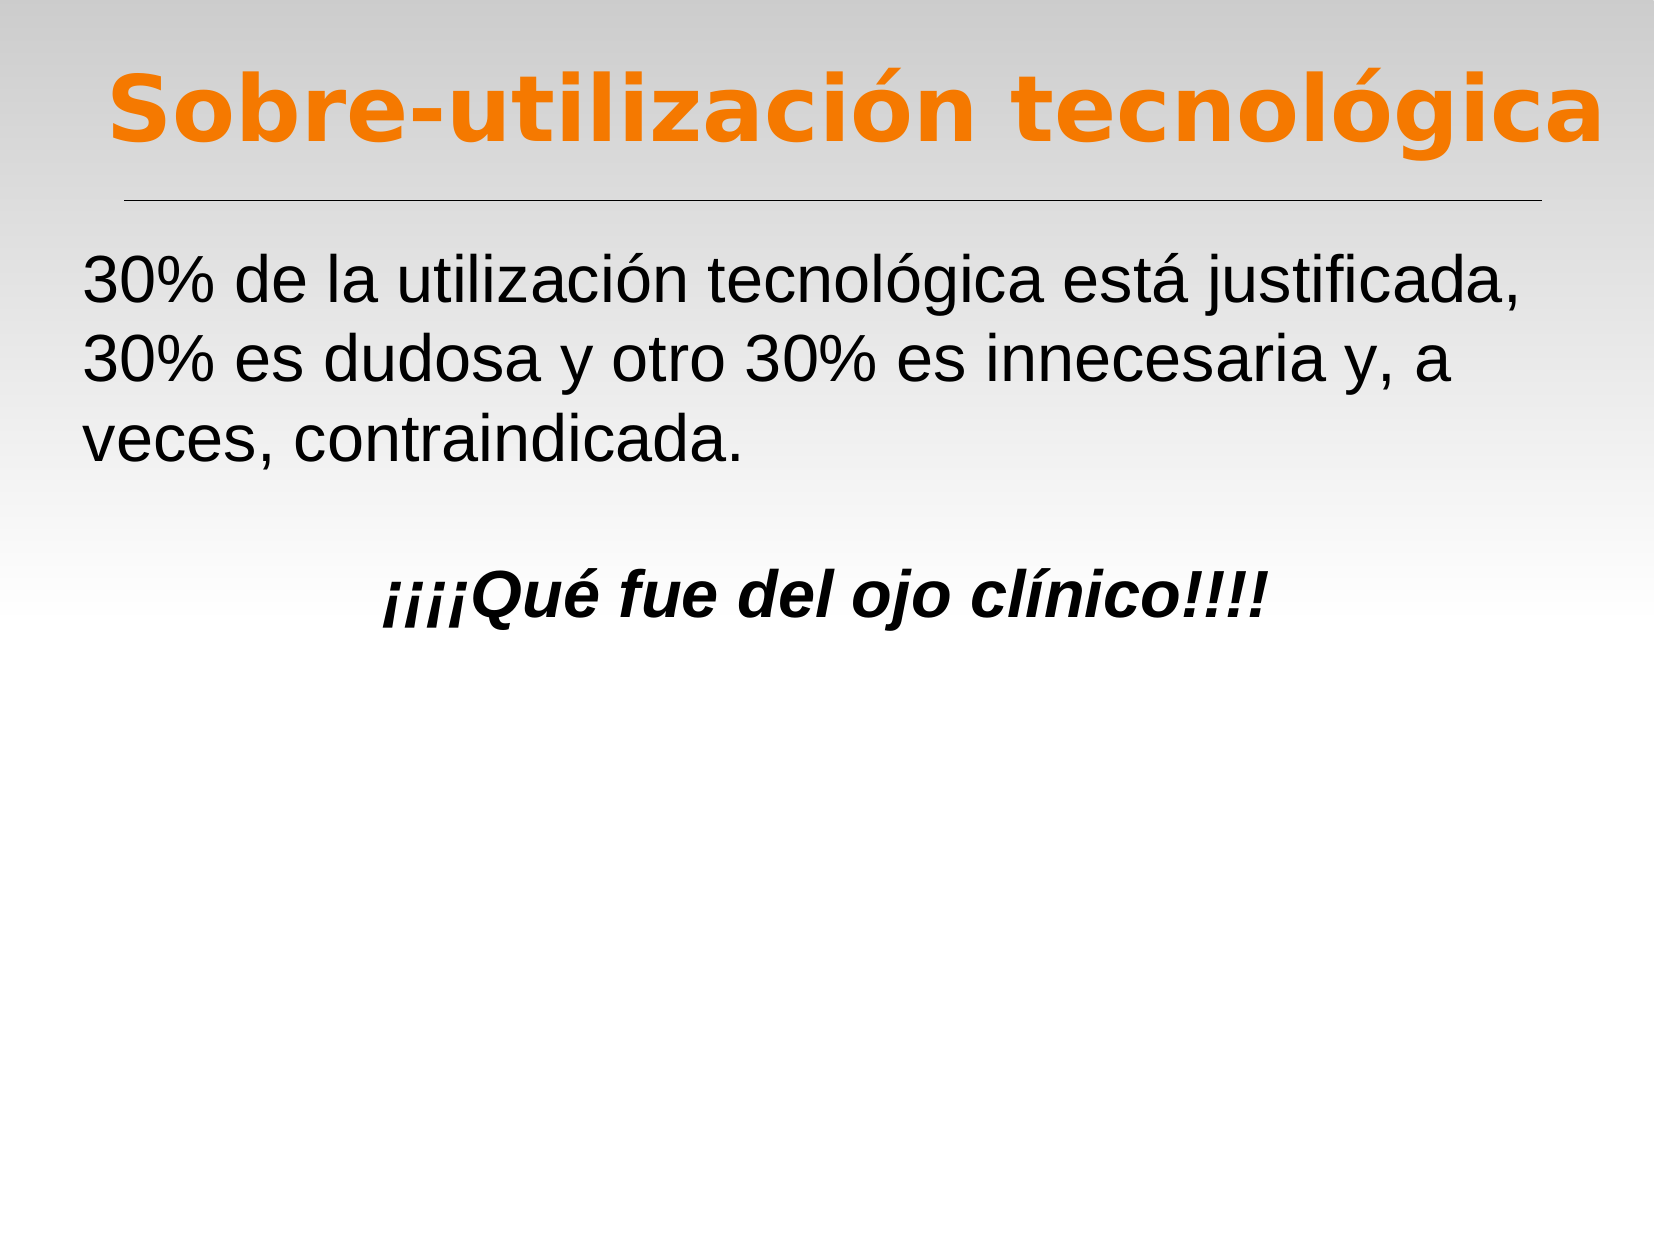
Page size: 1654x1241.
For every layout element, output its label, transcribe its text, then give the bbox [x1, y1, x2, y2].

list 30% de la utilización tecnológica está justificada, 30% es dudosa y otro 30% es innecesaria y, a veces, contraindicada. ¡¡¡¡Qué fue del ojo clínico!!!! [82, 231, 1571, 1050]
title Sobre-utilización tecnológica [59, 25, 1625, 178]
